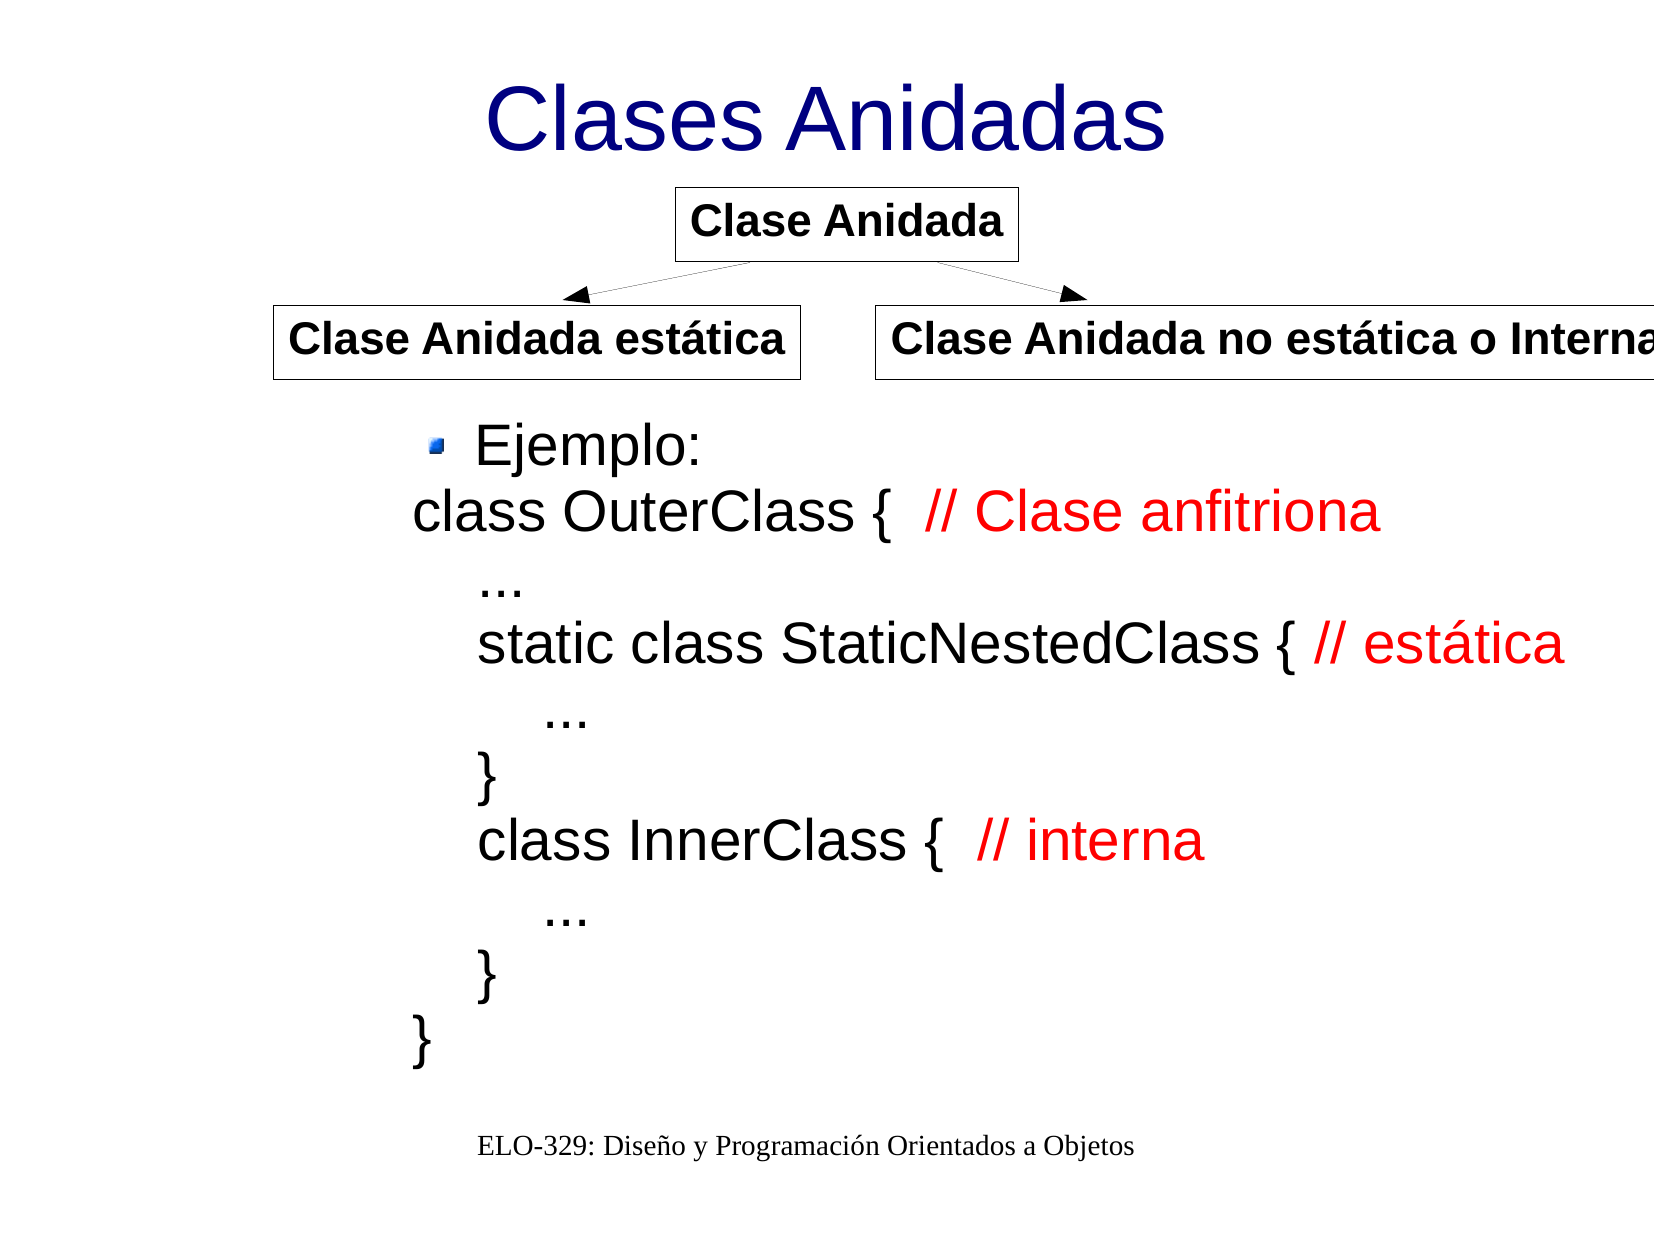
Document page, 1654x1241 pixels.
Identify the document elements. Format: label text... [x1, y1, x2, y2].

title Clases Anidadas [82, 49, 1571, 188]
text_box Clase Anidada no estática o Interna [875, 305, 1539, 380]
text_box Clase Anidada estática [273, 305, 712, 380]
text_box Clase Anidada [675, 187, 963, 262]
list Ejemplo: class OuterClass { // Clase anfitriona ... static class StaticNestedClass { // estática ... } class InnerClass { // interna ... } } [412, 412, 1571, 1084]
